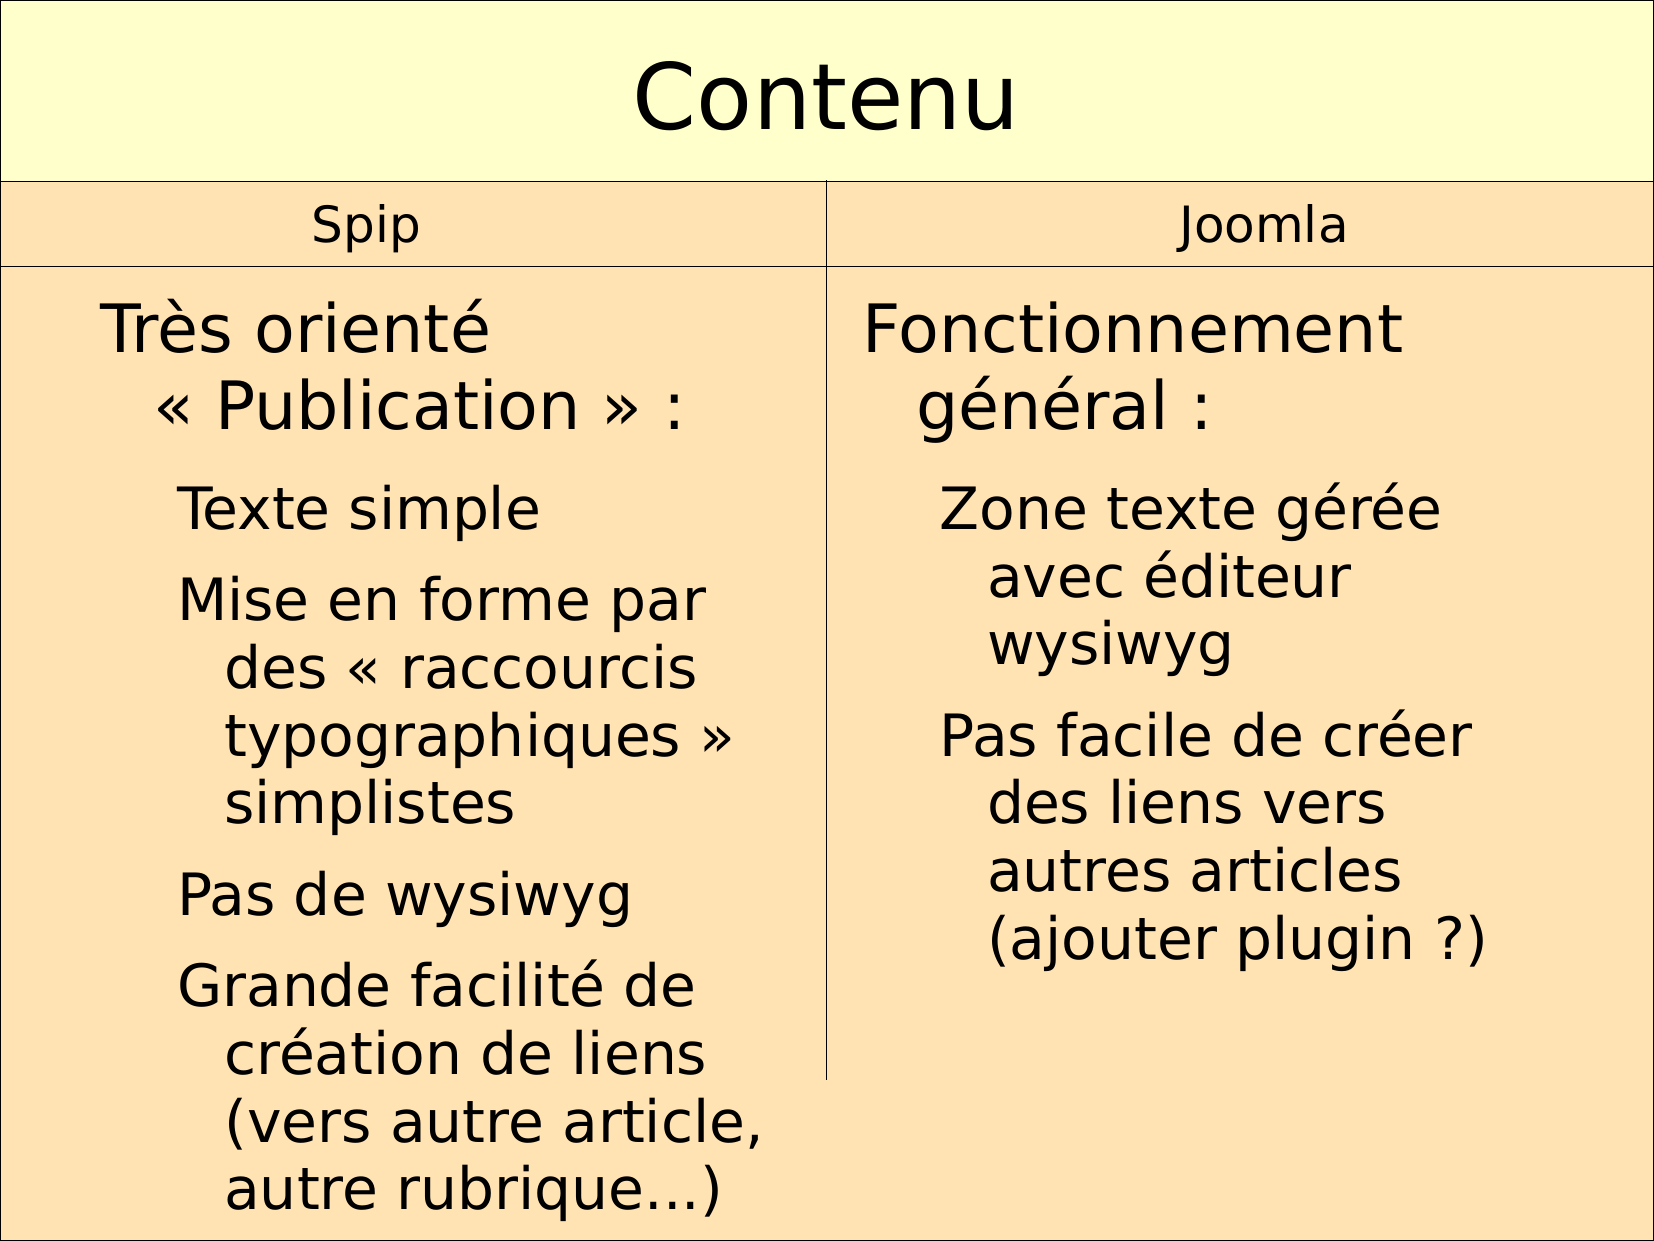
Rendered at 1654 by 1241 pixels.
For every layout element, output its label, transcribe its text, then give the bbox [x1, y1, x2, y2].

list Fonctionnement général : Zone texte gérée avec éditeur wysiwyg Pas facile de créer des liens vers autres articles (ajouter plugin ?) [845, 290, 1572, 1109]
list Très orienté « Publication » : Texte simple Mise en forme par des « raccourcis typographiques » simplistes Pas de wysiwyg Grande facilité de création de liens (vers autre article, autre rubrique...) [82, 290, 809, 1224]
title Contenu [82, 37, 1571, 158]
